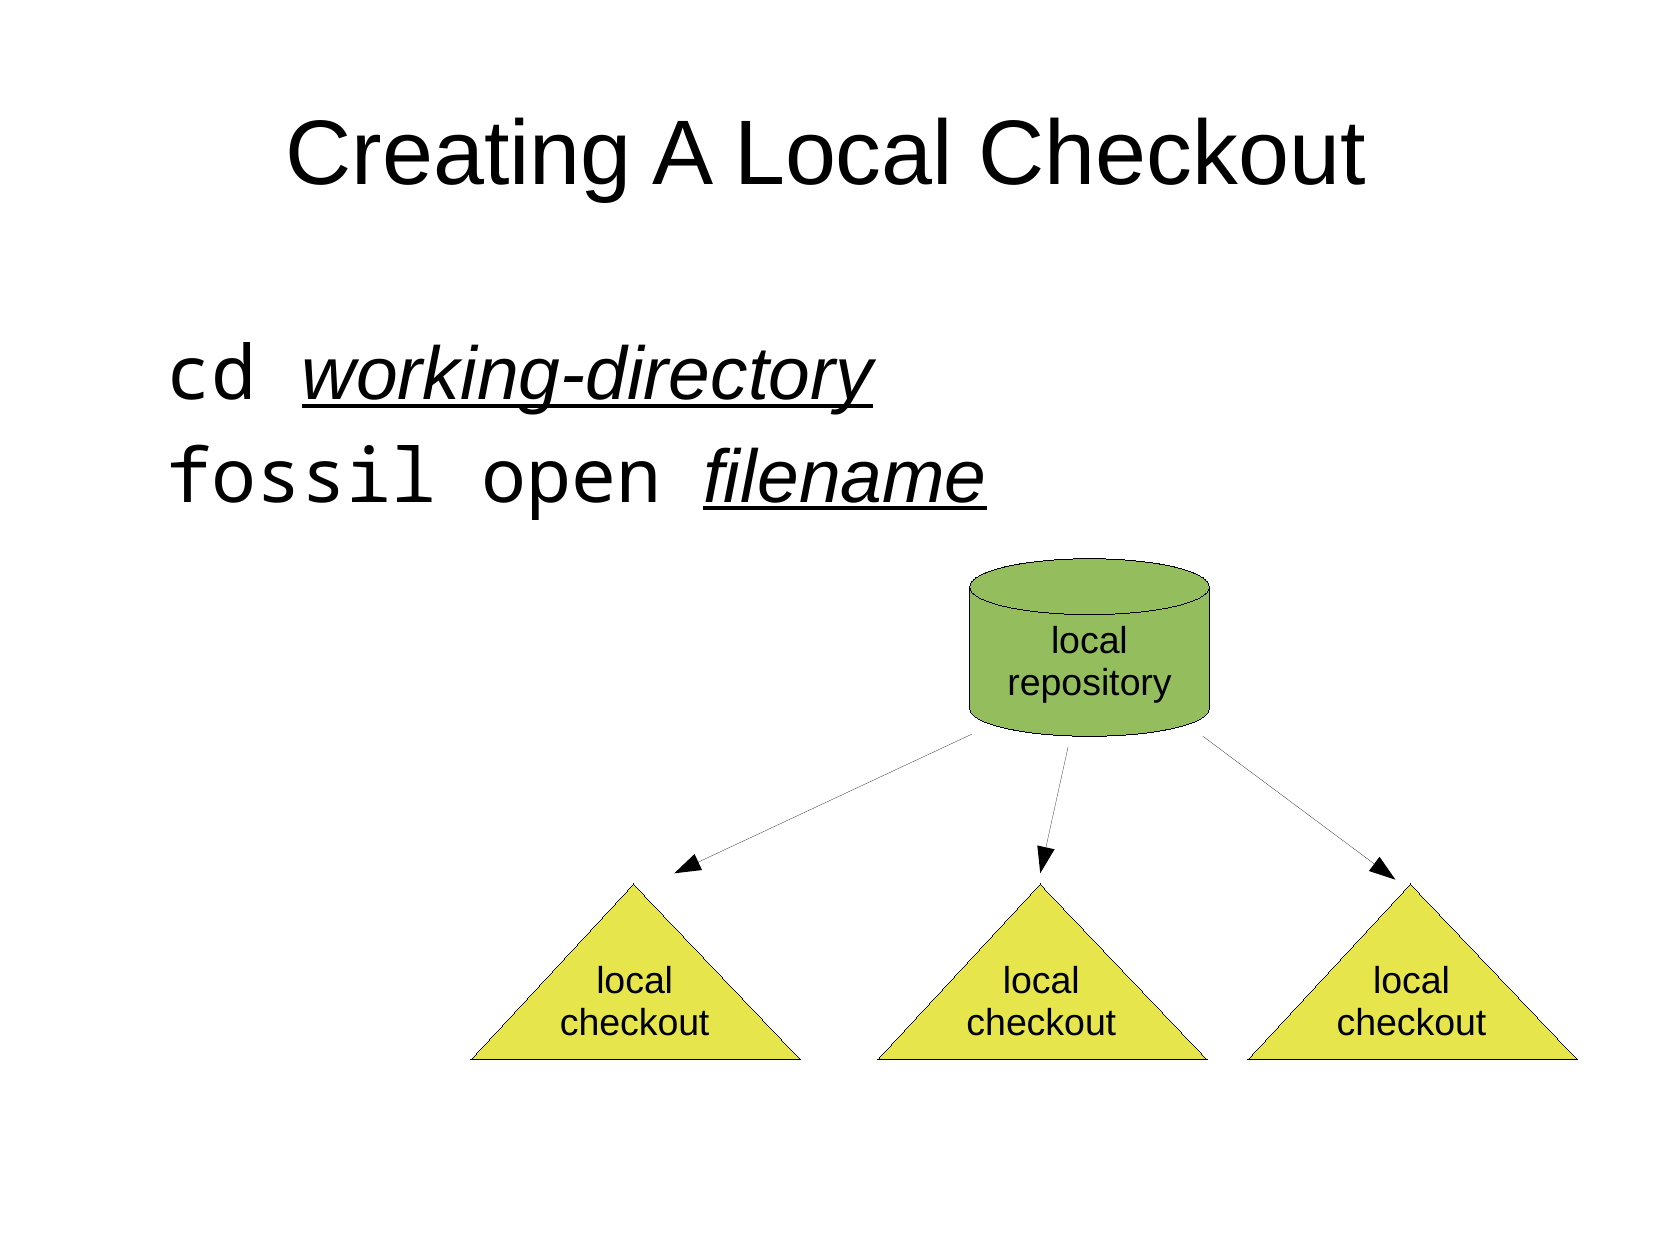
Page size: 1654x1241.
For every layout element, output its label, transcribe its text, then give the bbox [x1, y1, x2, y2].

text_box cd working-directory fossil open filename [152, 312, 1002, 500]
title Creating A Local Checkout [82, 56, 1571, 250]
text_box local checkout [877, 883, 1208, 1060]
text_box local checkout [470, 883, 801, 1060]
text_box local checkout [1247, 883, 1578, 1060]
text_box local repository [969, 558, 1210, 737]
